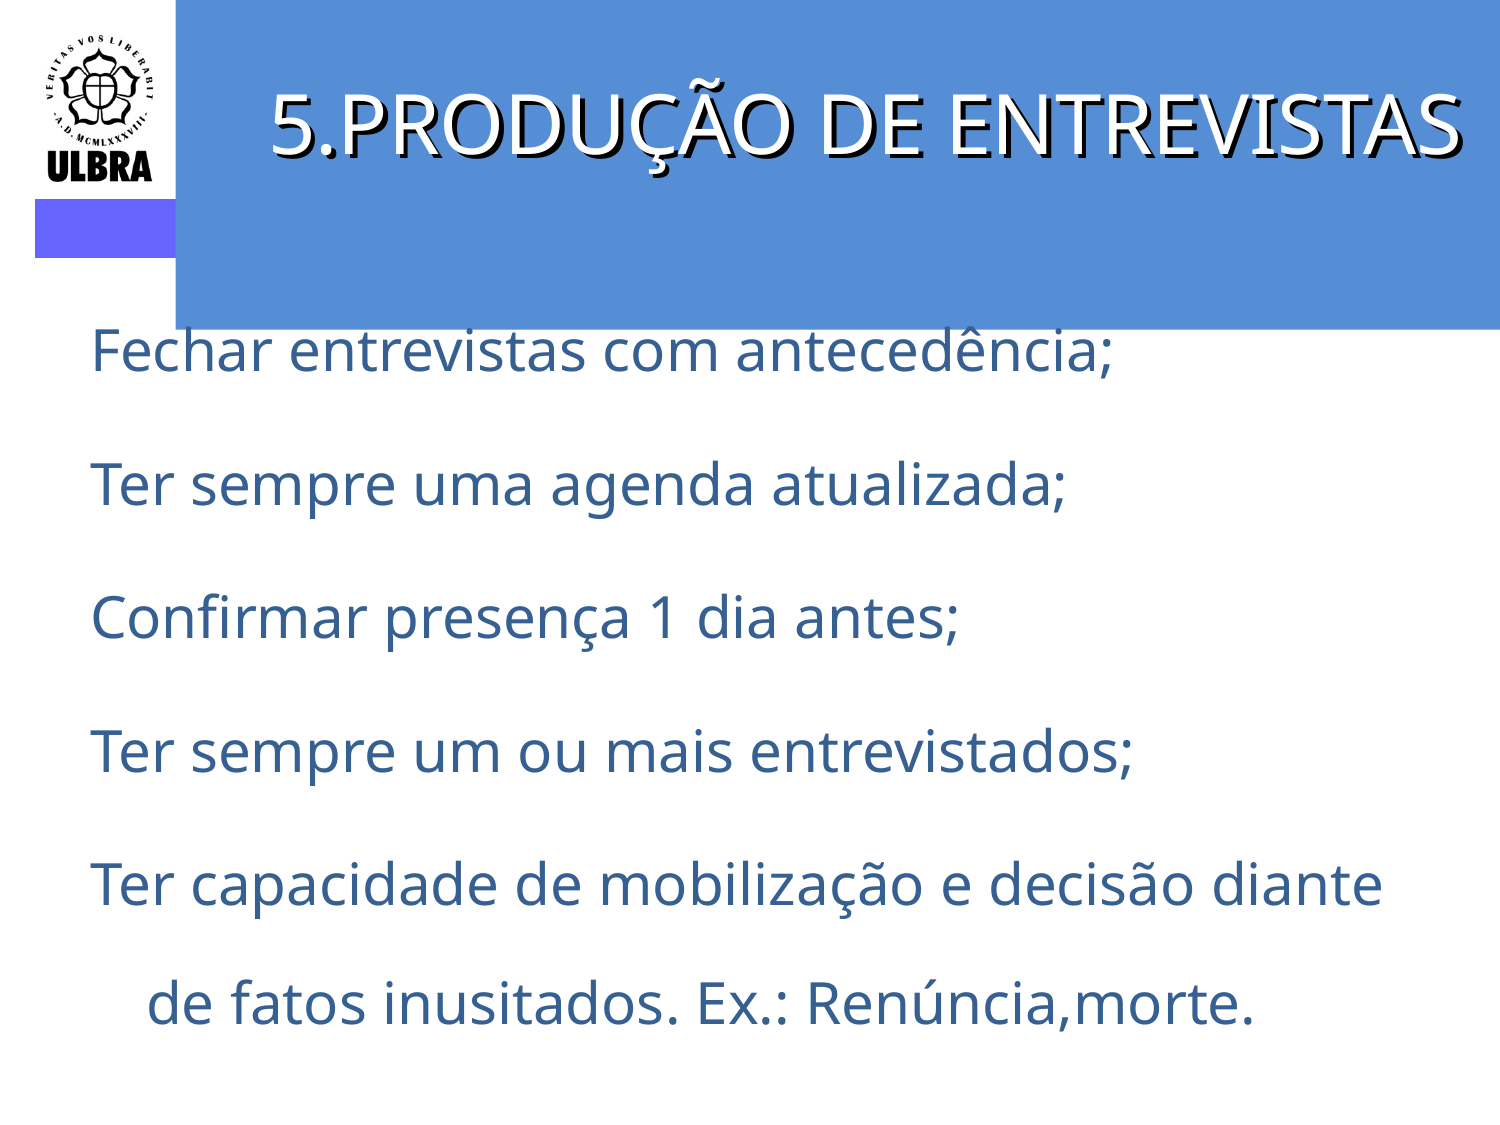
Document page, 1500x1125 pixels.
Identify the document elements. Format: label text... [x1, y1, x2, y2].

title 5.PRODUÇÃO DE ENTREVISTAS [175, 0, 1500, 330]
picture [46, 35, 153, 182]
list Fechar entrevistas com antecedência; Ter sempre uma agenda atualizada; Confirmar presença 1 dia antes; Ter sempre um ou mais entrevistados; Ter capacidade de mobilização e decisão diante de fatos inusitados. Ex.: Renúncia,morte. [75, 262, 1426, 1071]
